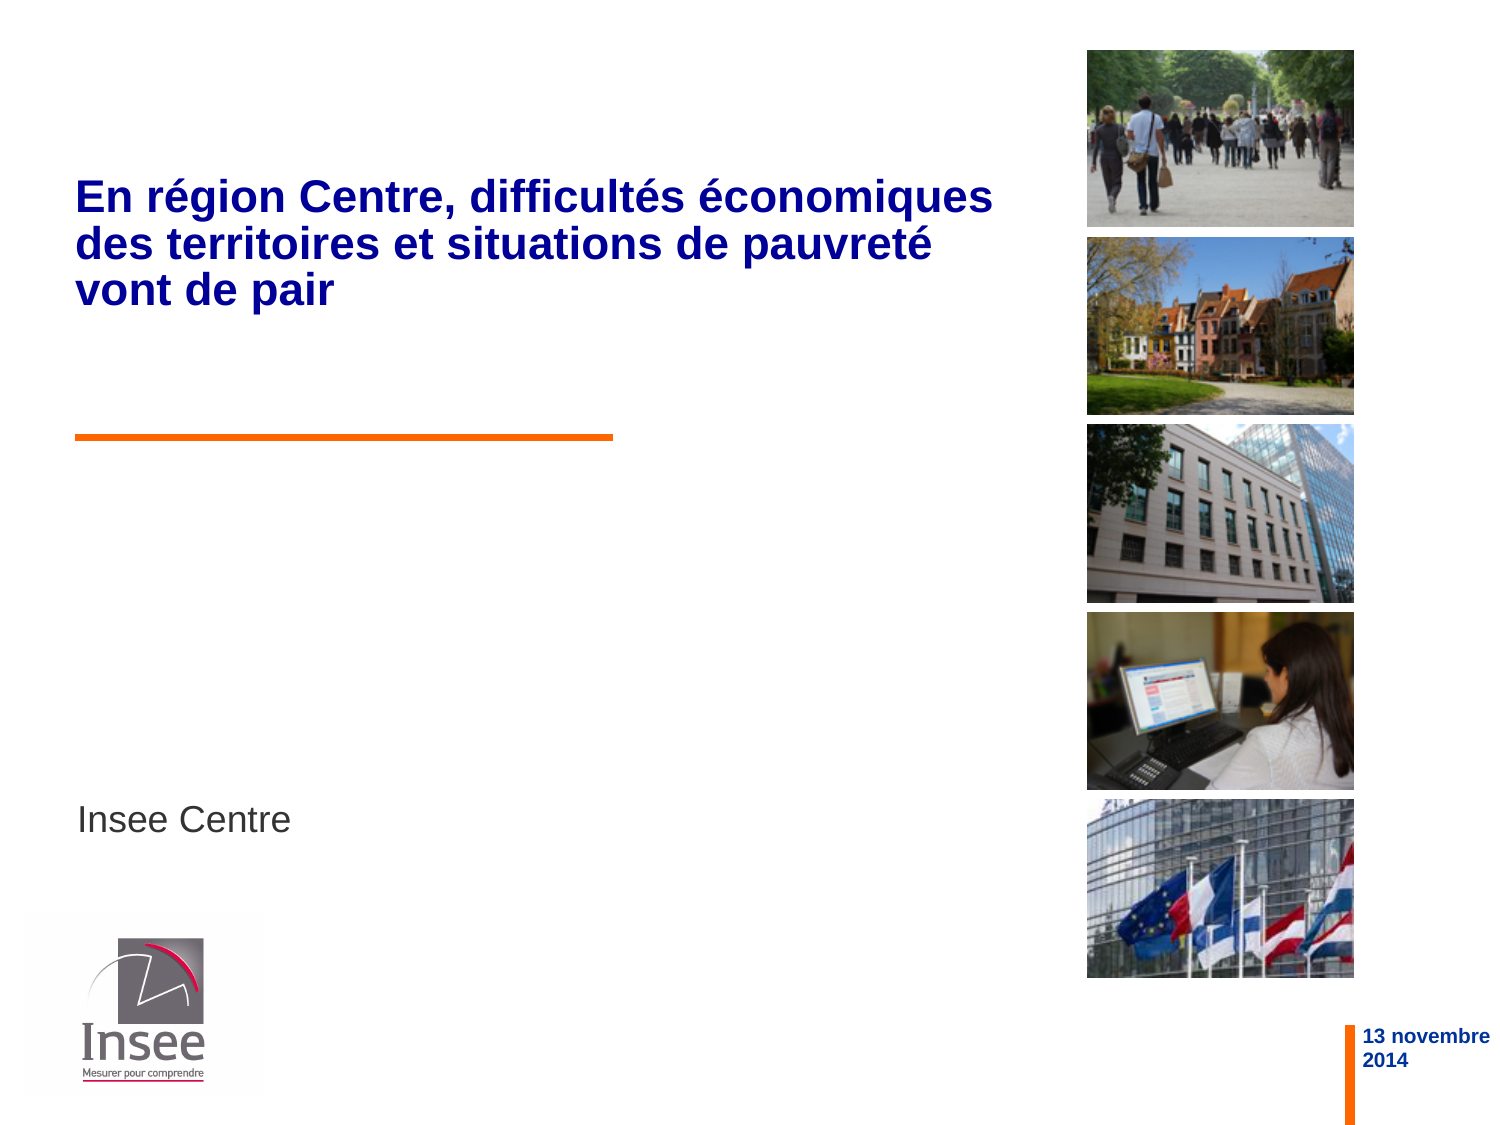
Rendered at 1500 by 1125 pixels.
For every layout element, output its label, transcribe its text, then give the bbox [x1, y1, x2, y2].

picture [1087, 612, 1354, 790]
picture [1087, 237, 1354, 415]
picture [1087, 50, 1354, 227]
title En région Centre, difficultés économiques des territoires et situations de pauvreté vont de pair [74, 137, 1026, 315]
text_box Insee Centre [62, 787, 953, 848]
picture [1087, 799, 1354, 978]
picture [24, 912, 263, 1094]
picture [1087, 424, 1354, 603]
